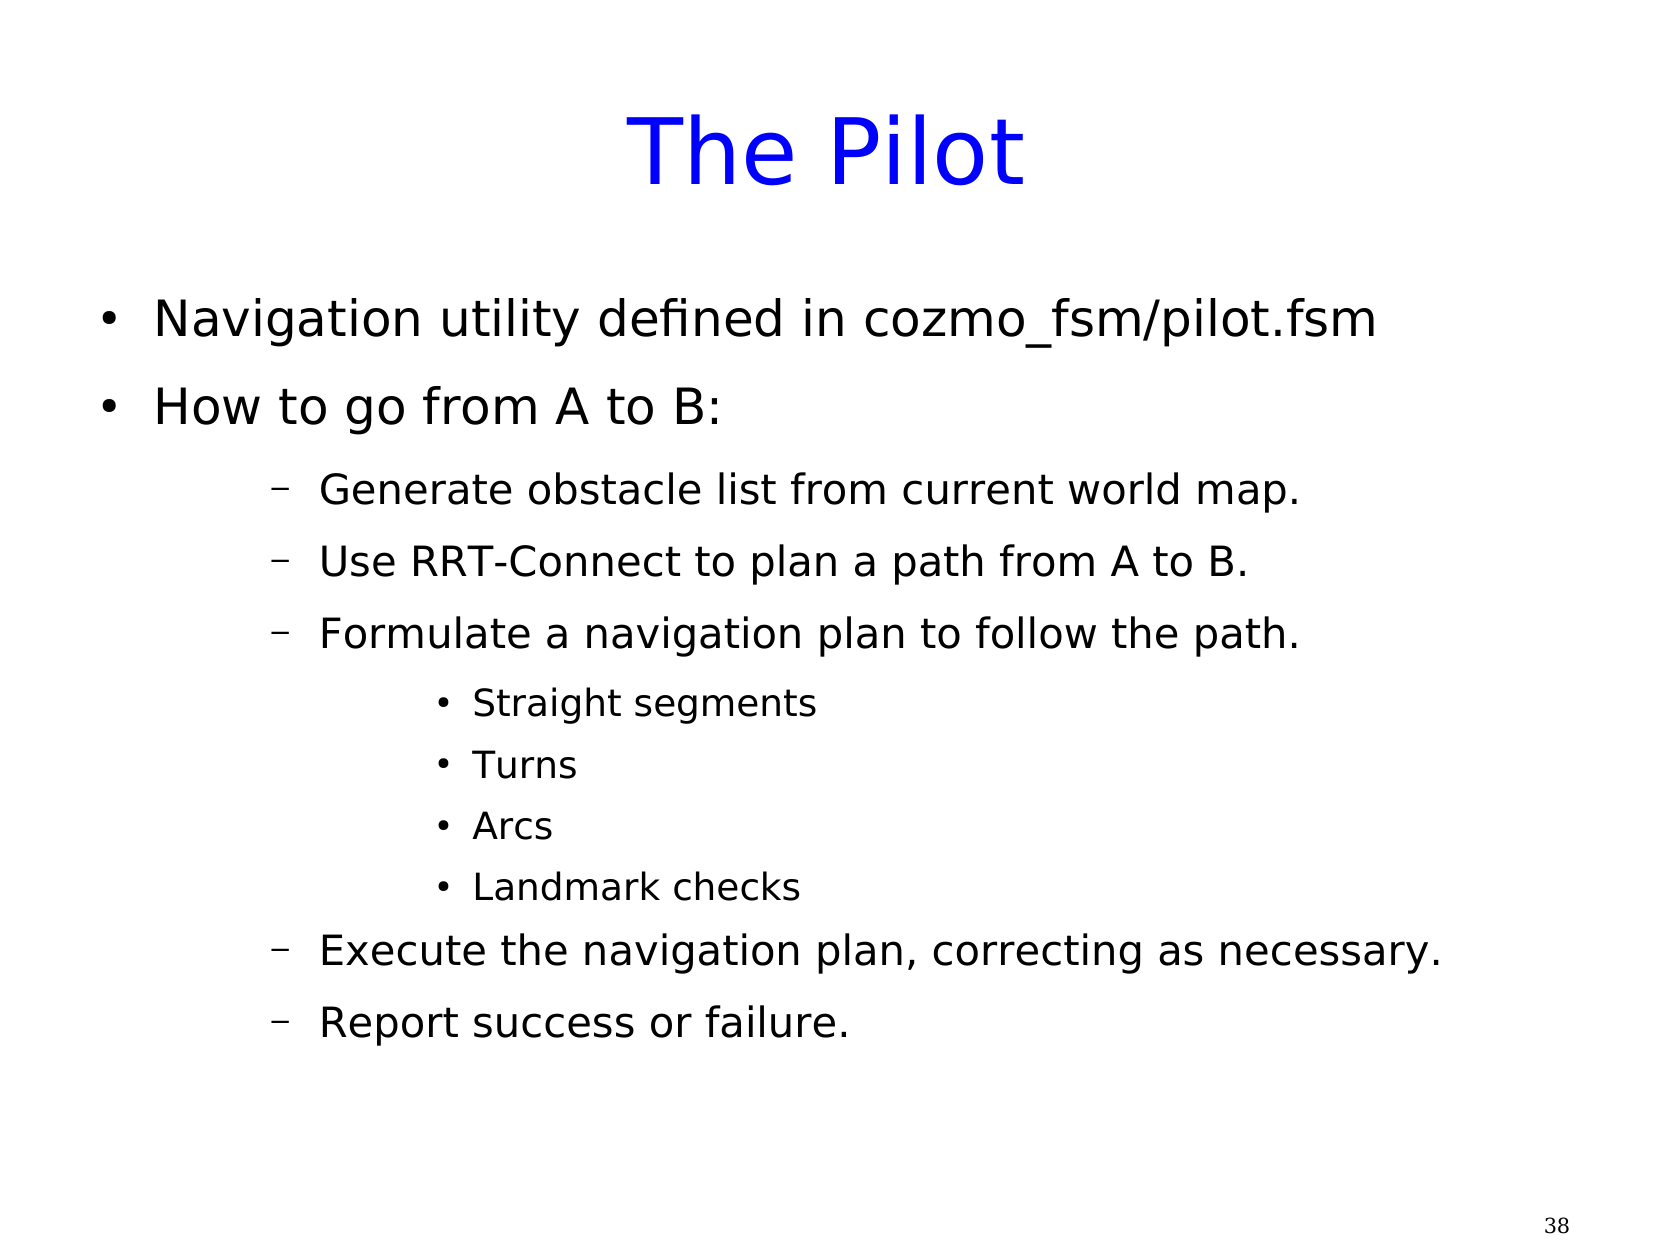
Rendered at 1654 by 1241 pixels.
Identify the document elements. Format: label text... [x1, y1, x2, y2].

list Navigation utility defined in cozmo_fsm/pilot.fsm How to go from A to B: Generate obstacle list from current world map. Use RRT-Connect to plan a path from A to B. Formulate a navigation plan to follow the path. Straight segments Turns Arcs Landmark checks Execute the navigation plan, correcting as necessary. Report success or failure. [82, 290, 1571, 1109]
title The Pilot [82, 49, 1571, 257]
